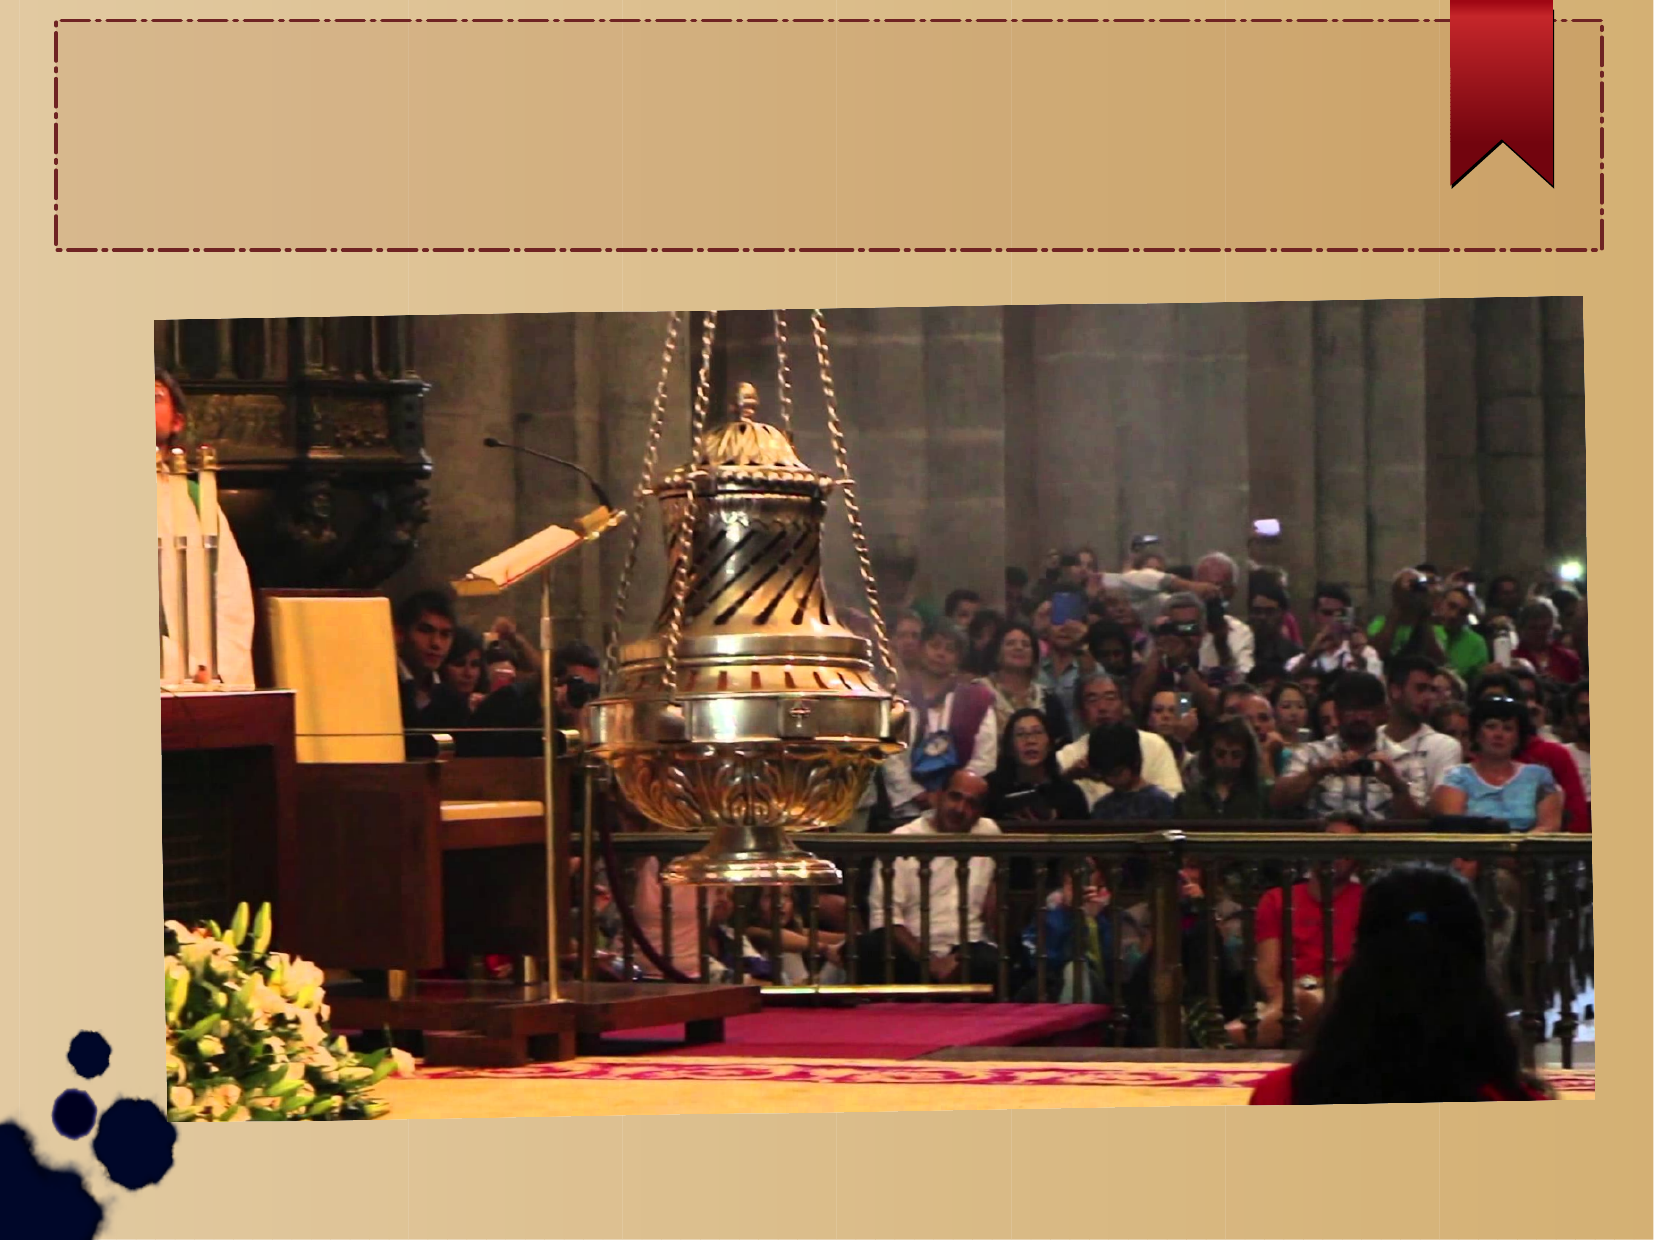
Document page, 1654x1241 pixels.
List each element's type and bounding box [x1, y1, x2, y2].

picture [153, 295, 1595, 1122]
